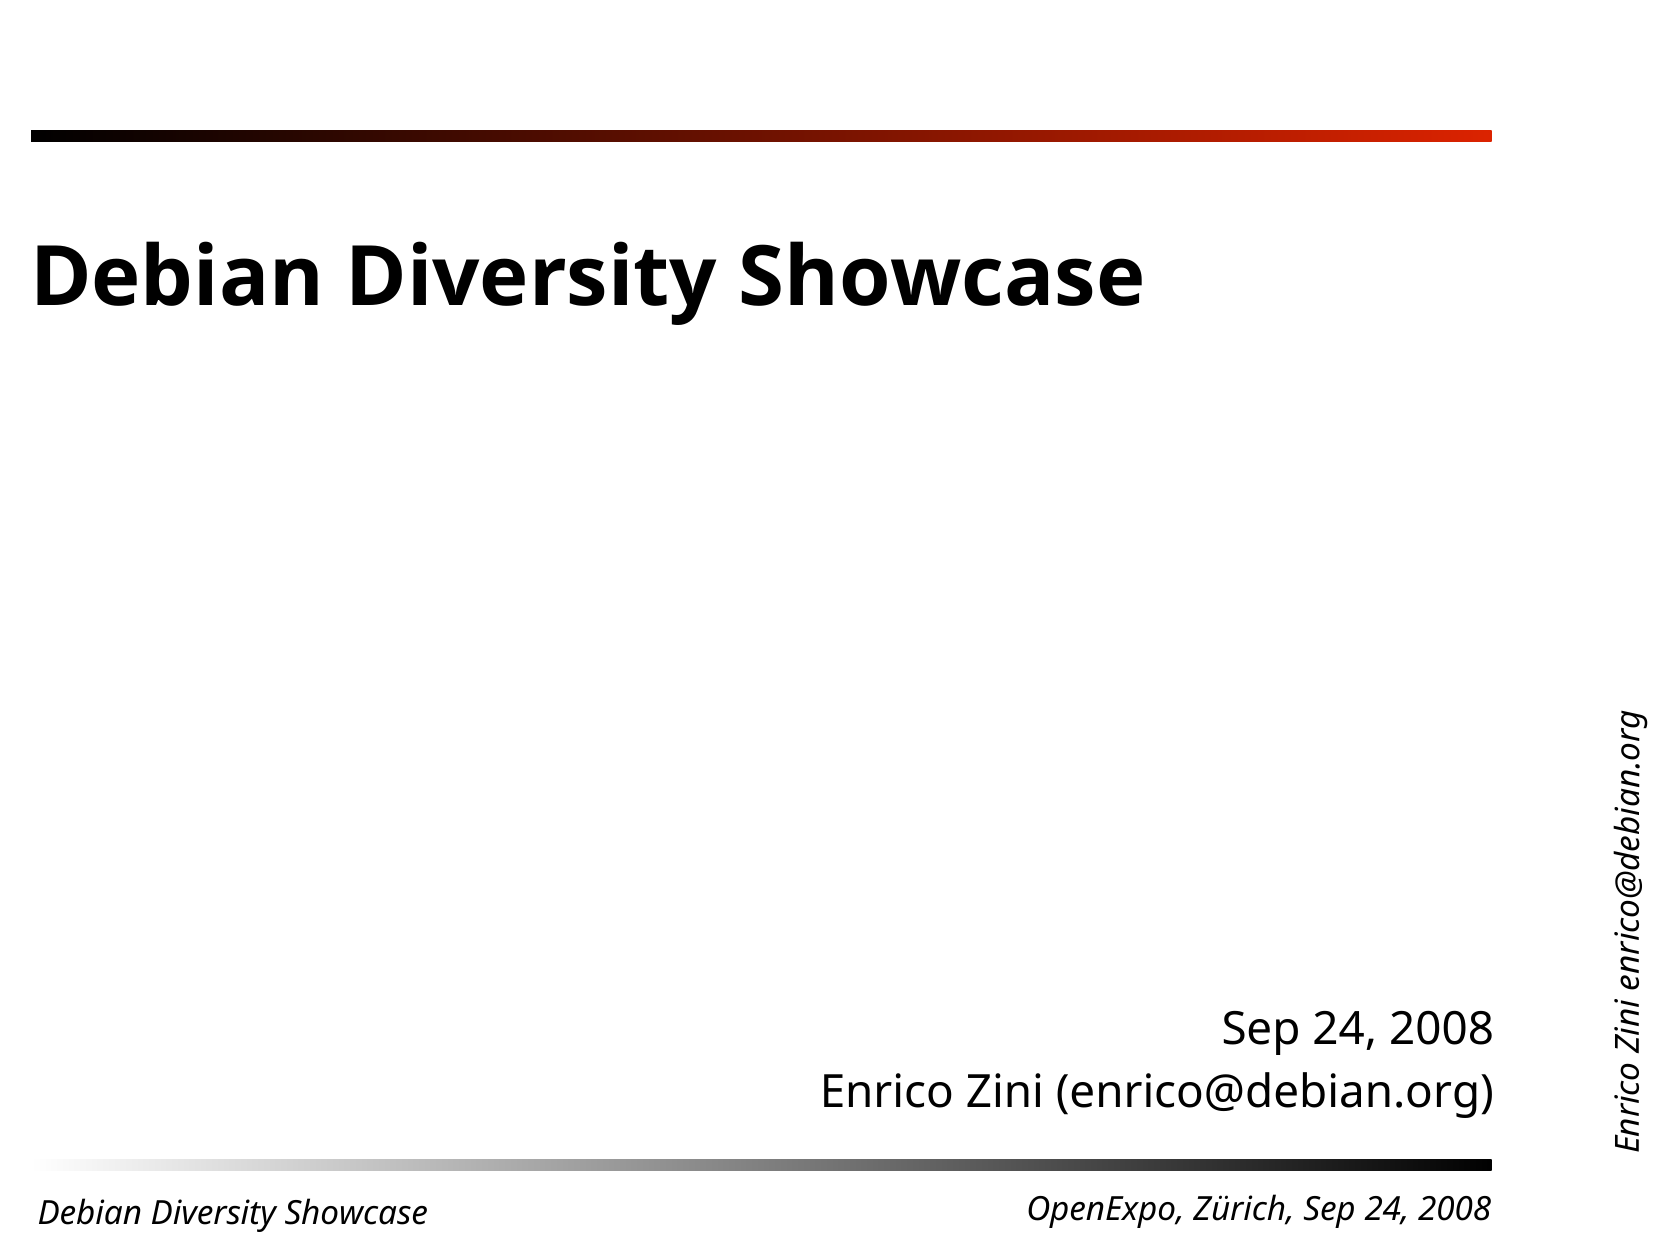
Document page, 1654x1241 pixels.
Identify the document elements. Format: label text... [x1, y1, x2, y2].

text_box Debian Diversity Showcase [30, 216, 1495, 341]
text_box Sep 24, 2008 Enrico Zini (enrico@debian.org) [624, 933, 1495, 1154]
